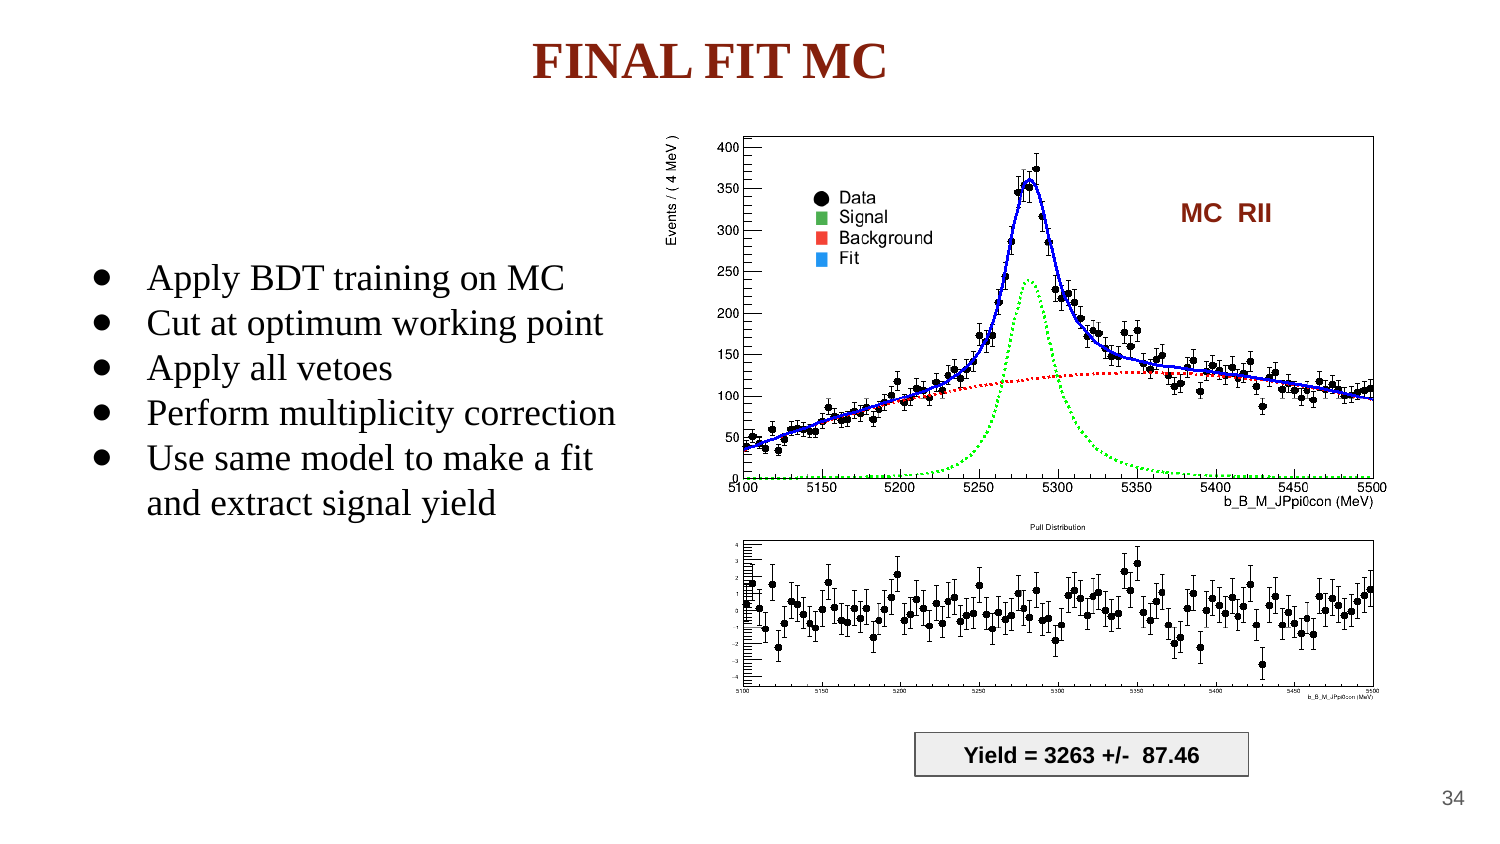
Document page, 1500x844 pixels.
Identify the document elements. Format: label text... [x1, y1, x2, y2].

slide_number <number> [1389, 764, 1480, 830]
text_box MC RII [1165, 180, 1333, 244]
picture [664, 124, 1400, 704]
text_box Apply BDT training on MC Cut at optimum working point Apply all vetoes Perform multiplicity correction Use same model to make a fit and extract signal yield [56, 238, 650, 574]
text_box FINAL FIT MC [465, 11, 1059, 105]
text_box Yield = 3263 +/- 87.46 [914, 732, 1249, 777]
